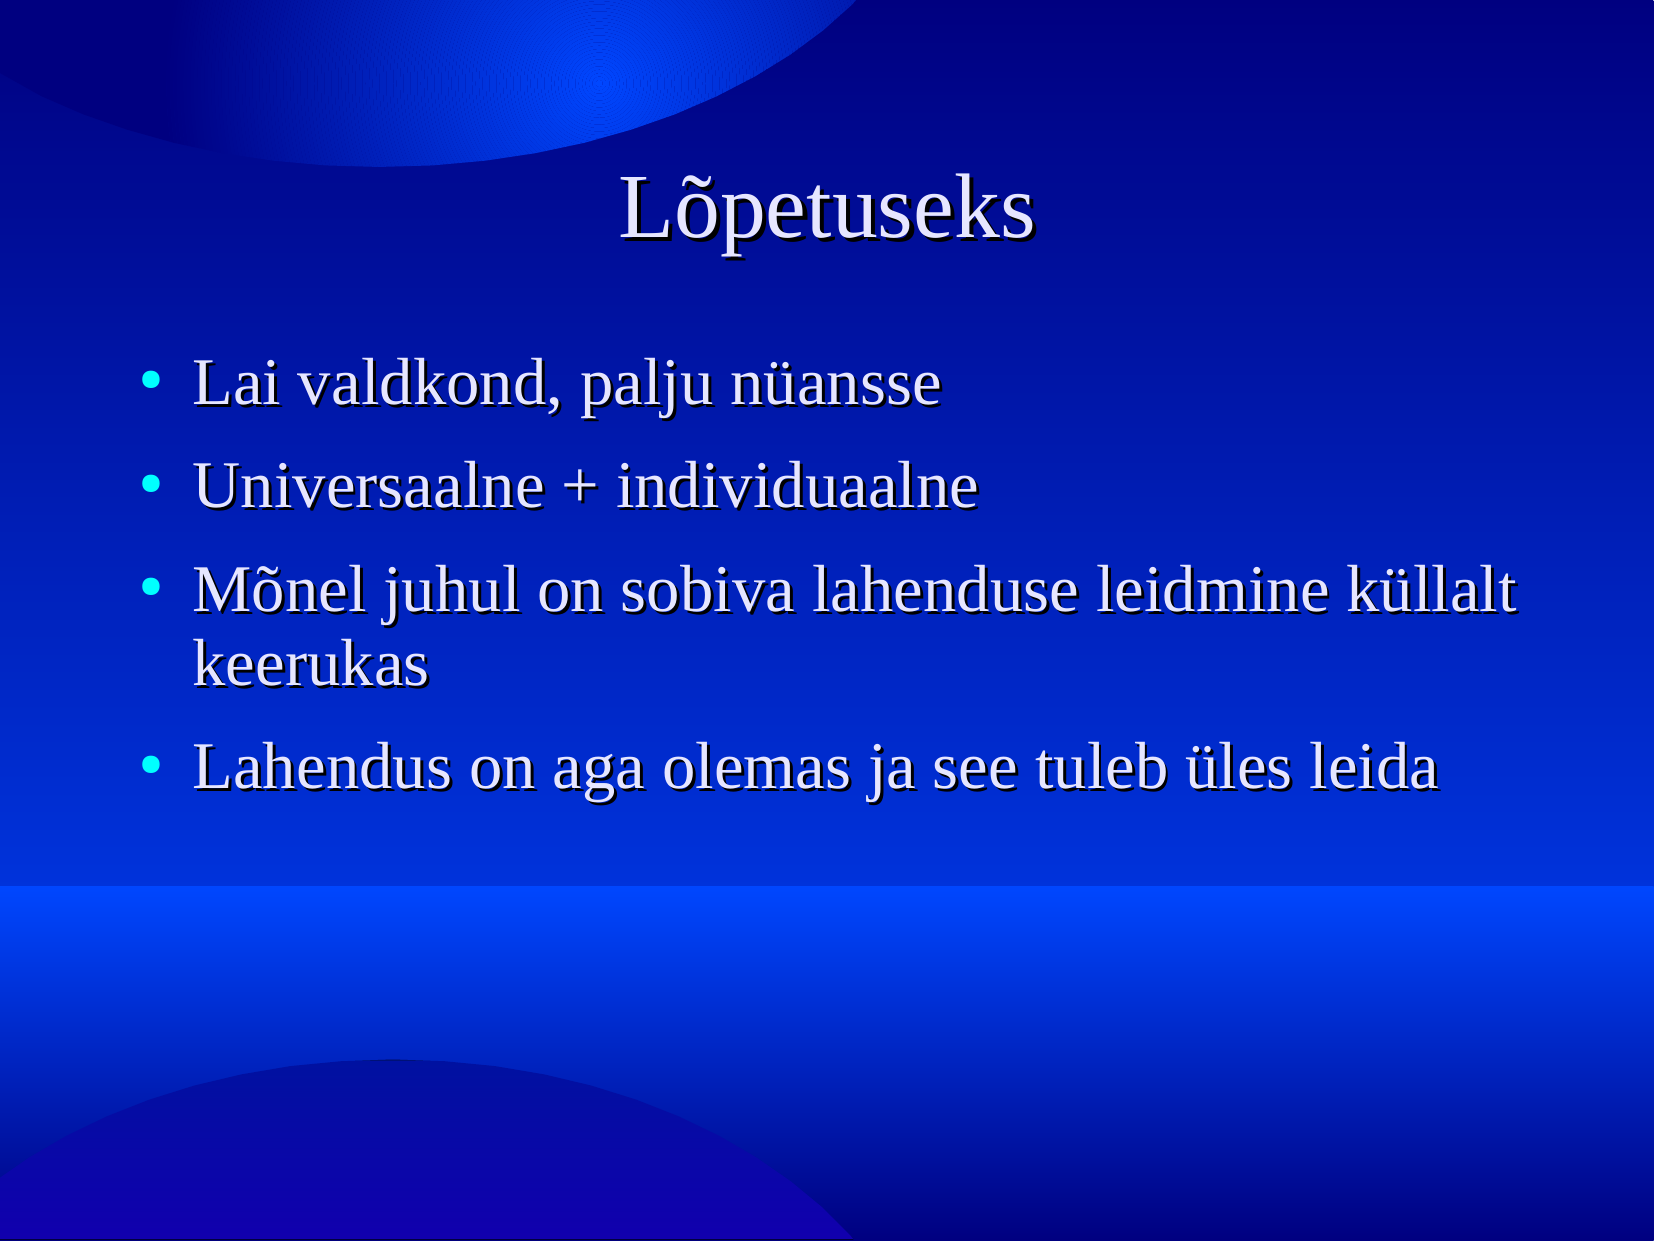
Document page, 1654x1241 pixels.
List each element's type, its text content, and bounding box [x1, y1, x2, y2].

title Lõpetuseks [121, 102, 1534, 311]
list Lai valdkond, palju nüansse Universaalne + individuaalne Mõnel juhul on sobiva lahenduse leidmine küllalt keerukas Lahendus on aga olemas ja see tuleb üles leida [121, 344, 1534, 1127]
